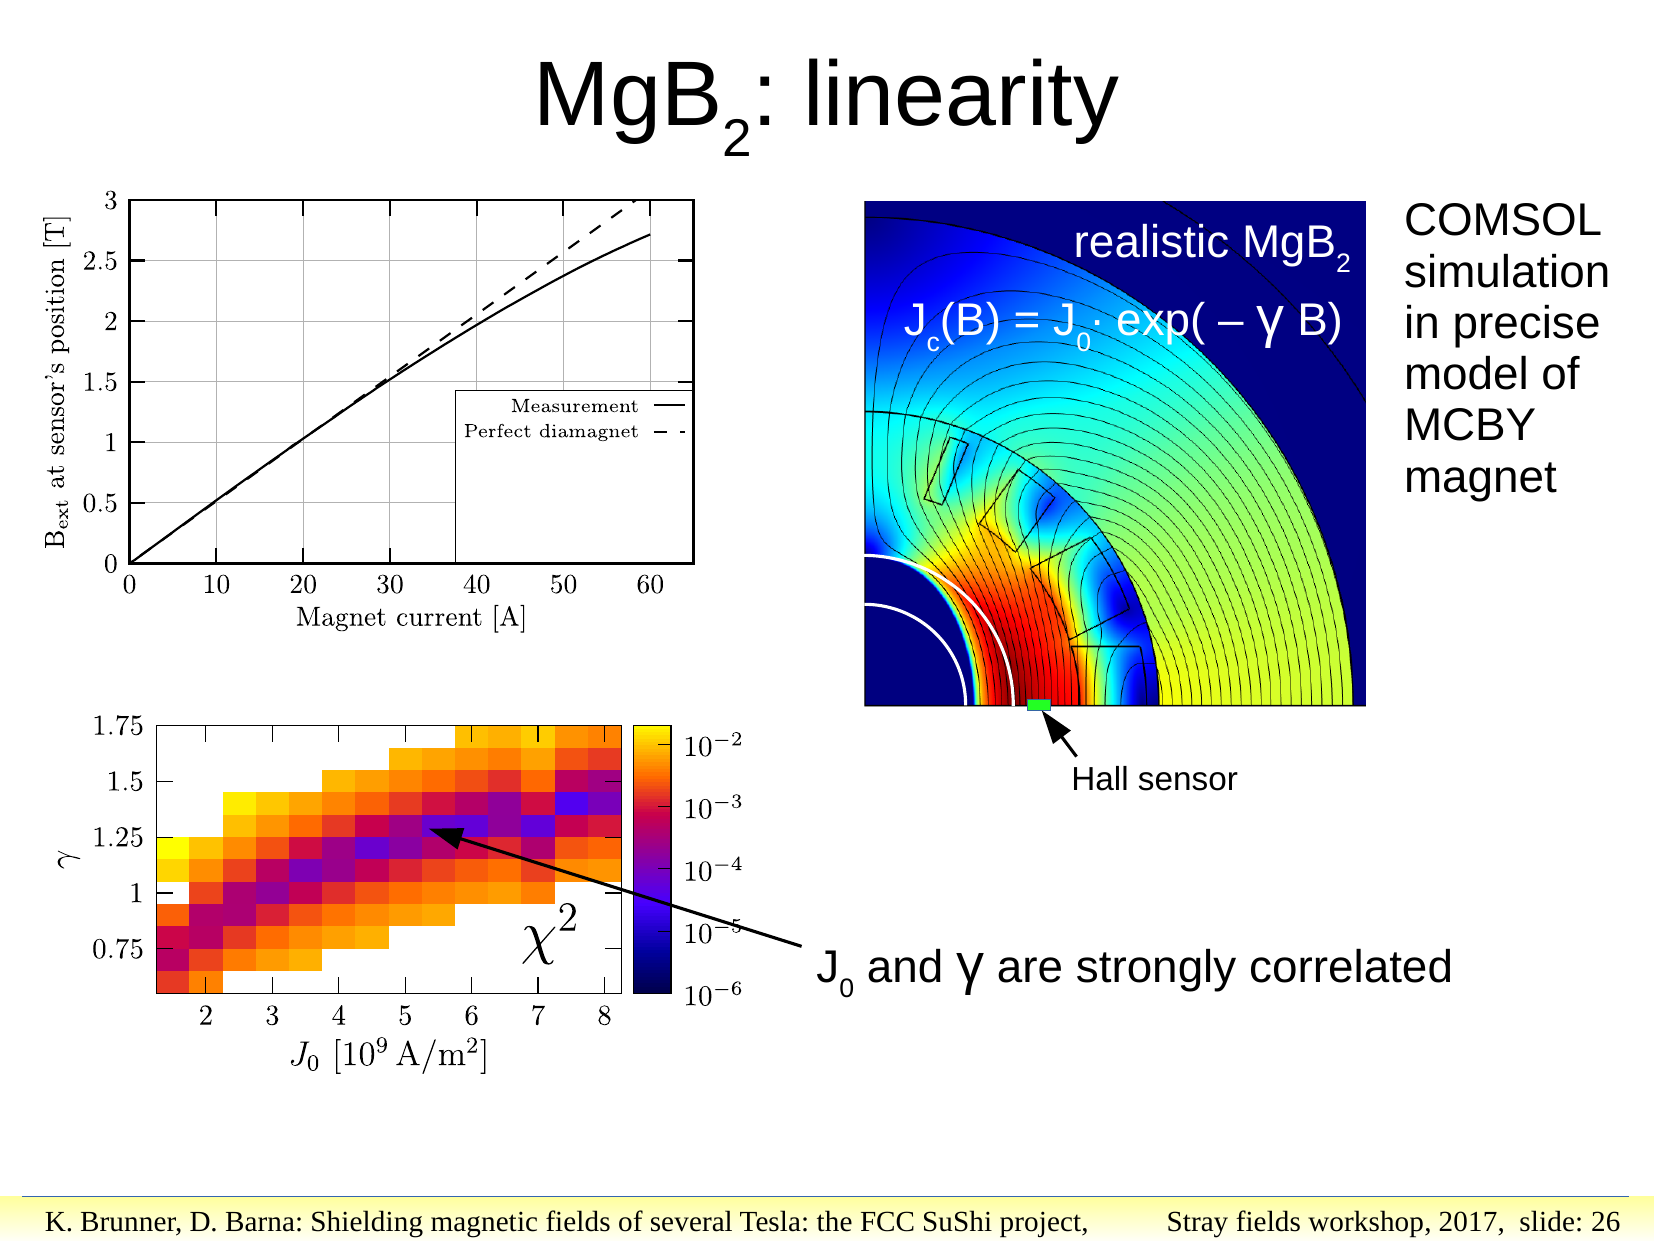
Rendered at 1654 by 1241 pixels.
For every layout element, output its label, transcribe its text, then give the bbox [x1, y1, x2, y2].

text_box COMSOL simulation in precise model of MCBY magnet [1389, 186, 1641, 510]
picture [838, 376, 1366, 730]
picture [838, 201, 1366, 208]
picture [47, 708, 757, 1089]
picture [33, 183, 706, 647]
text_box [1027, 699, 1051, 711]
text_box Hall sensor [1056, 753, 1364, 806]
title MgB2: linearity [50, 42, 1603, 168]
text_box J0 and γ are strongly correlated [801, 916, 1524, 996]
text_box realistic MgB2 Jc(B) = J0∙ exp( – γ B) [824, 208, 1366, 376]
